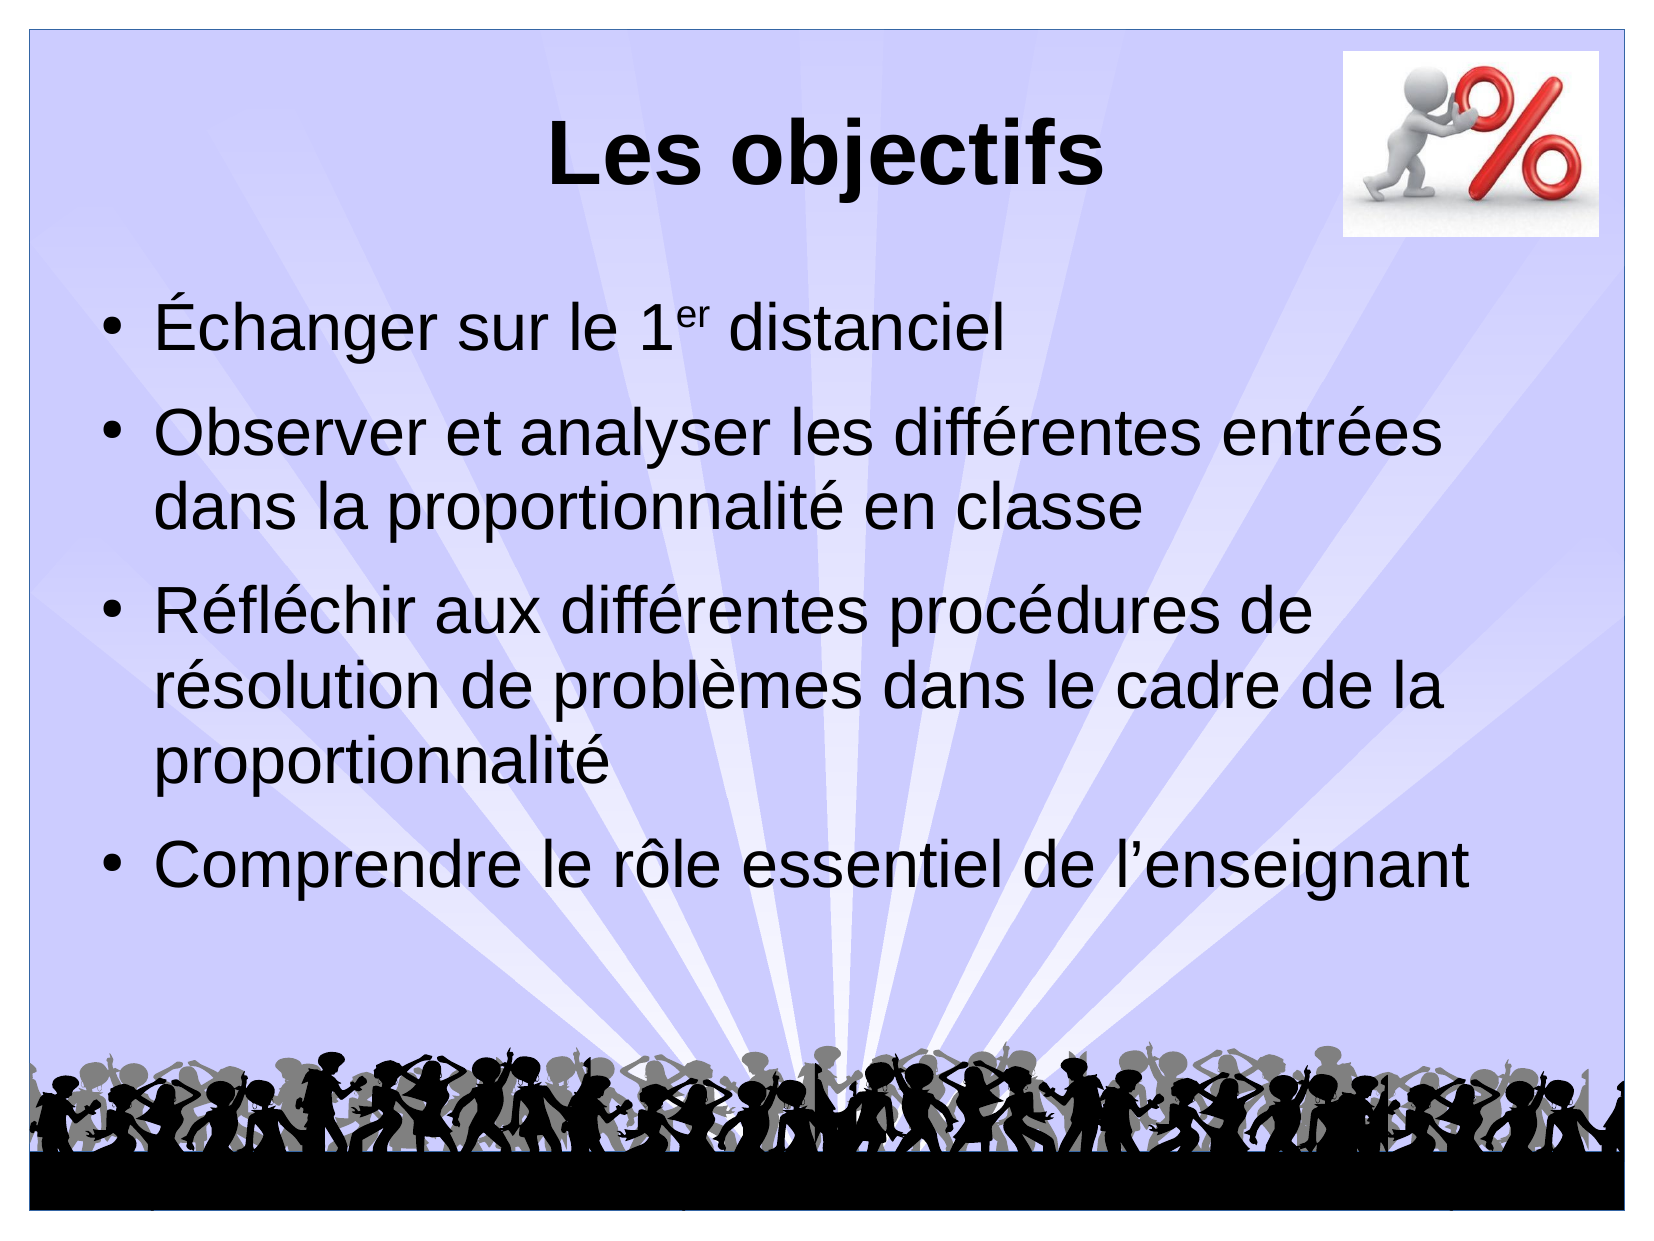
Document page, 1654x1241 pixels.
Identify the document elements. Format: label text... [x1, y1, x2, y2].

list Échanger sur le 1er distanciel Observer et analyser les différentes entrées dans la proportionnalité en classe Réfléchir aux différentes procédures de résolution de problèmes dans le cadre de la proportionnalité Comprendre le rôle essentiel de l’enseignant [82, 290, 1571, 1010]
title Les objectifs [82, 49, 1571, 257]
picture [1343, 51, 1599, 237]
